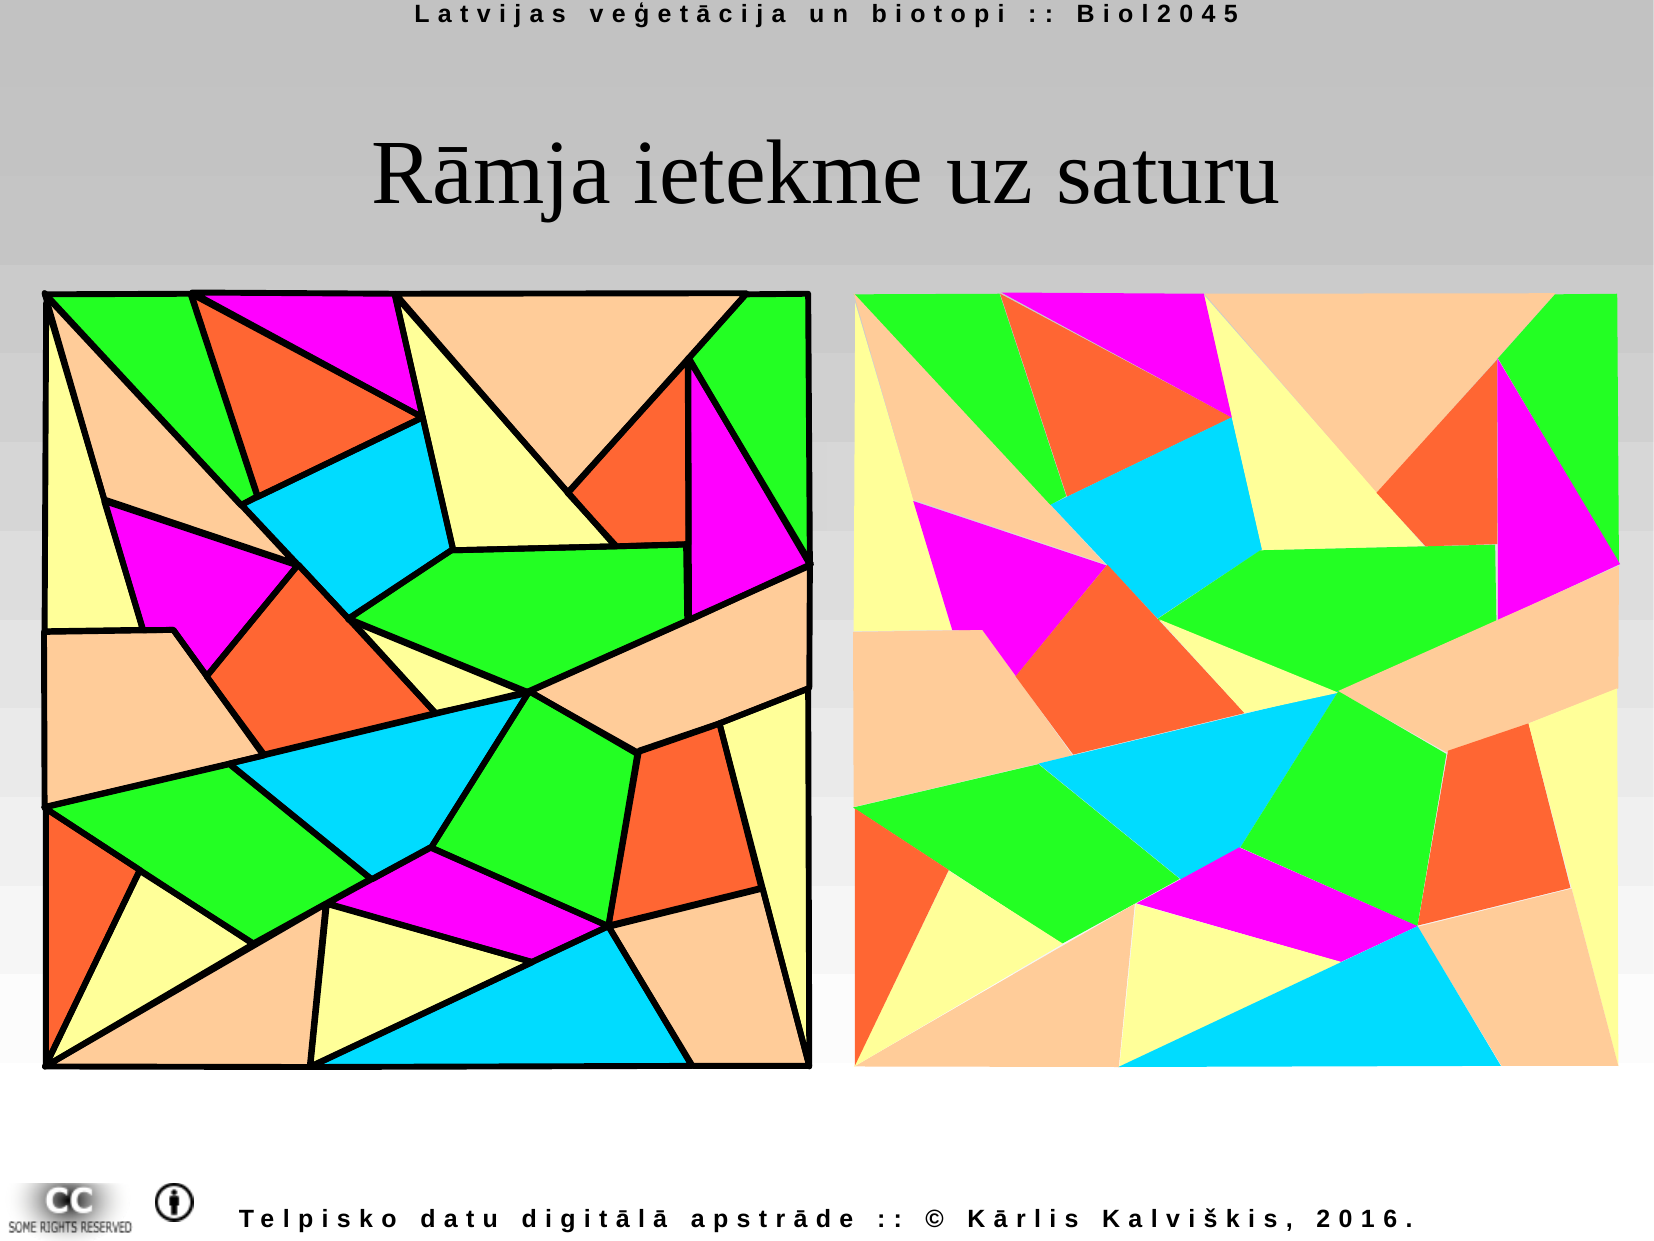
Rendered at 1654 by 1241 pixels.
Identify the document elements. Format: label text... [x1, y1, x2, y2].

text_box [248, 423, 449, 613]
text_box [615, 893, 804, 1062]
text_box [54, 768, 364, 939]
text_box [55, 297, 253, 500]
title Rāmja ietekme uz saturu [29, 49, 1625, 296]
text_box [314, 909, 521, 1061]
text_box [573, 370, 685, 543]
picture [0, 0, 1654, 1241]
text_box [110, 507, 291, 669]
text_box [47, 633, 257, 802]
text_box [326, 931, 685, 1064]
text_box [357, 548, 684, 688]
text_box [538, 572, 806, 748]
text_box [402, 309, 607, 547]
text_box [337, 852, 599, 958]
text_box [853, 292, 1621, 1068]
text_box [197, 301, 414, 492]
text_box [207, 296, 417, 410]
text_box [237, 699, 520, 875]
text_box [48, 330, 138, 628]
text_box [437, 696, 633, 921]
text_box [692, 372, 804, 614]
text_box [211, 571, 428, 750]
text_box [59, 911, 321, 1064]
text_box [53, 309, 283, 556]
text_box [613, 728, 757, 921]
text_box [403, 297, 738, 486]
text_box [366, 631, 513, 709]
text_box [54, 876, 246, 1057]
text_box [724, 694, 806, 1038]
text_box [694, 297, 806, 548]
text_box [49, 815, 135, 1049]
